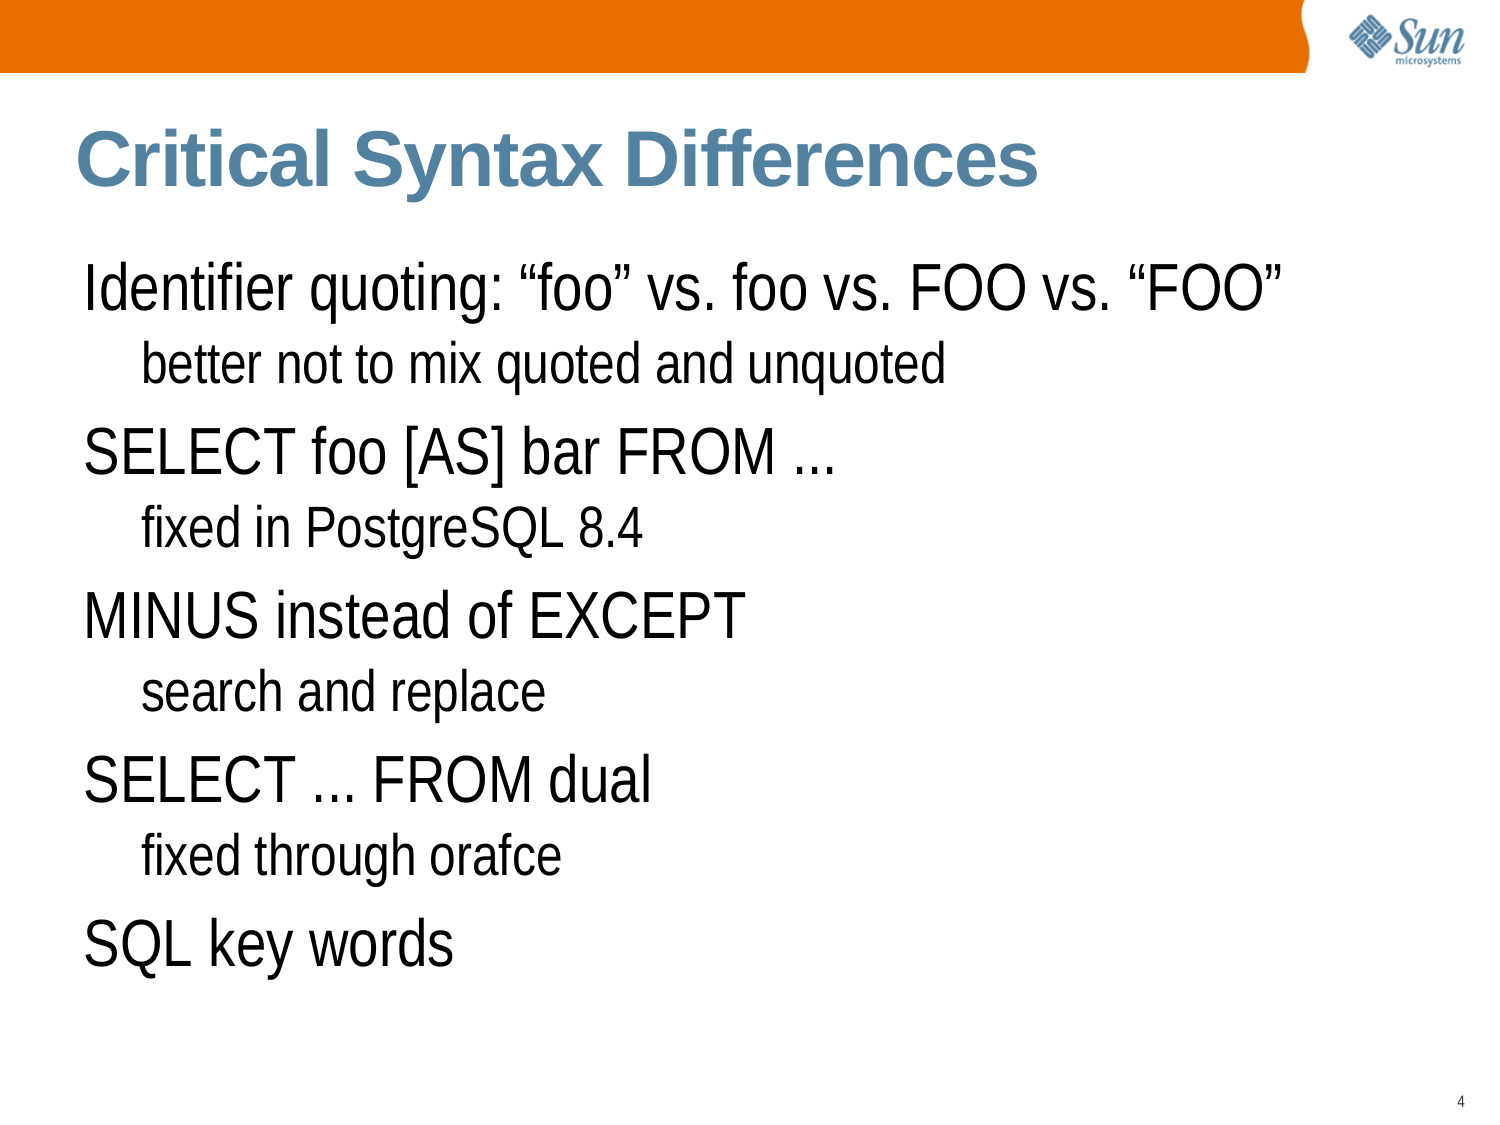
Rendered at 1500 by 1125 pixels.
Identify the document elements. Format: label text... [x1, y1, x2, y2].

list Identifier quoting: “foo” vs. foo vs. FOO vs. “FOO” better not to mix quoted and unquoted SELECT foo [AS] bar FROM ... fixed in PostgreSQL 8.4 MINUS instead of EXCEPT search and replace SELECT ... FROM dual fixed through orafce SQL key words [64, 258, 1401, 1062]
picture [0, 0, 1500, 73]
title Critical Syntax Differences [75, 123, 1437, 227]
